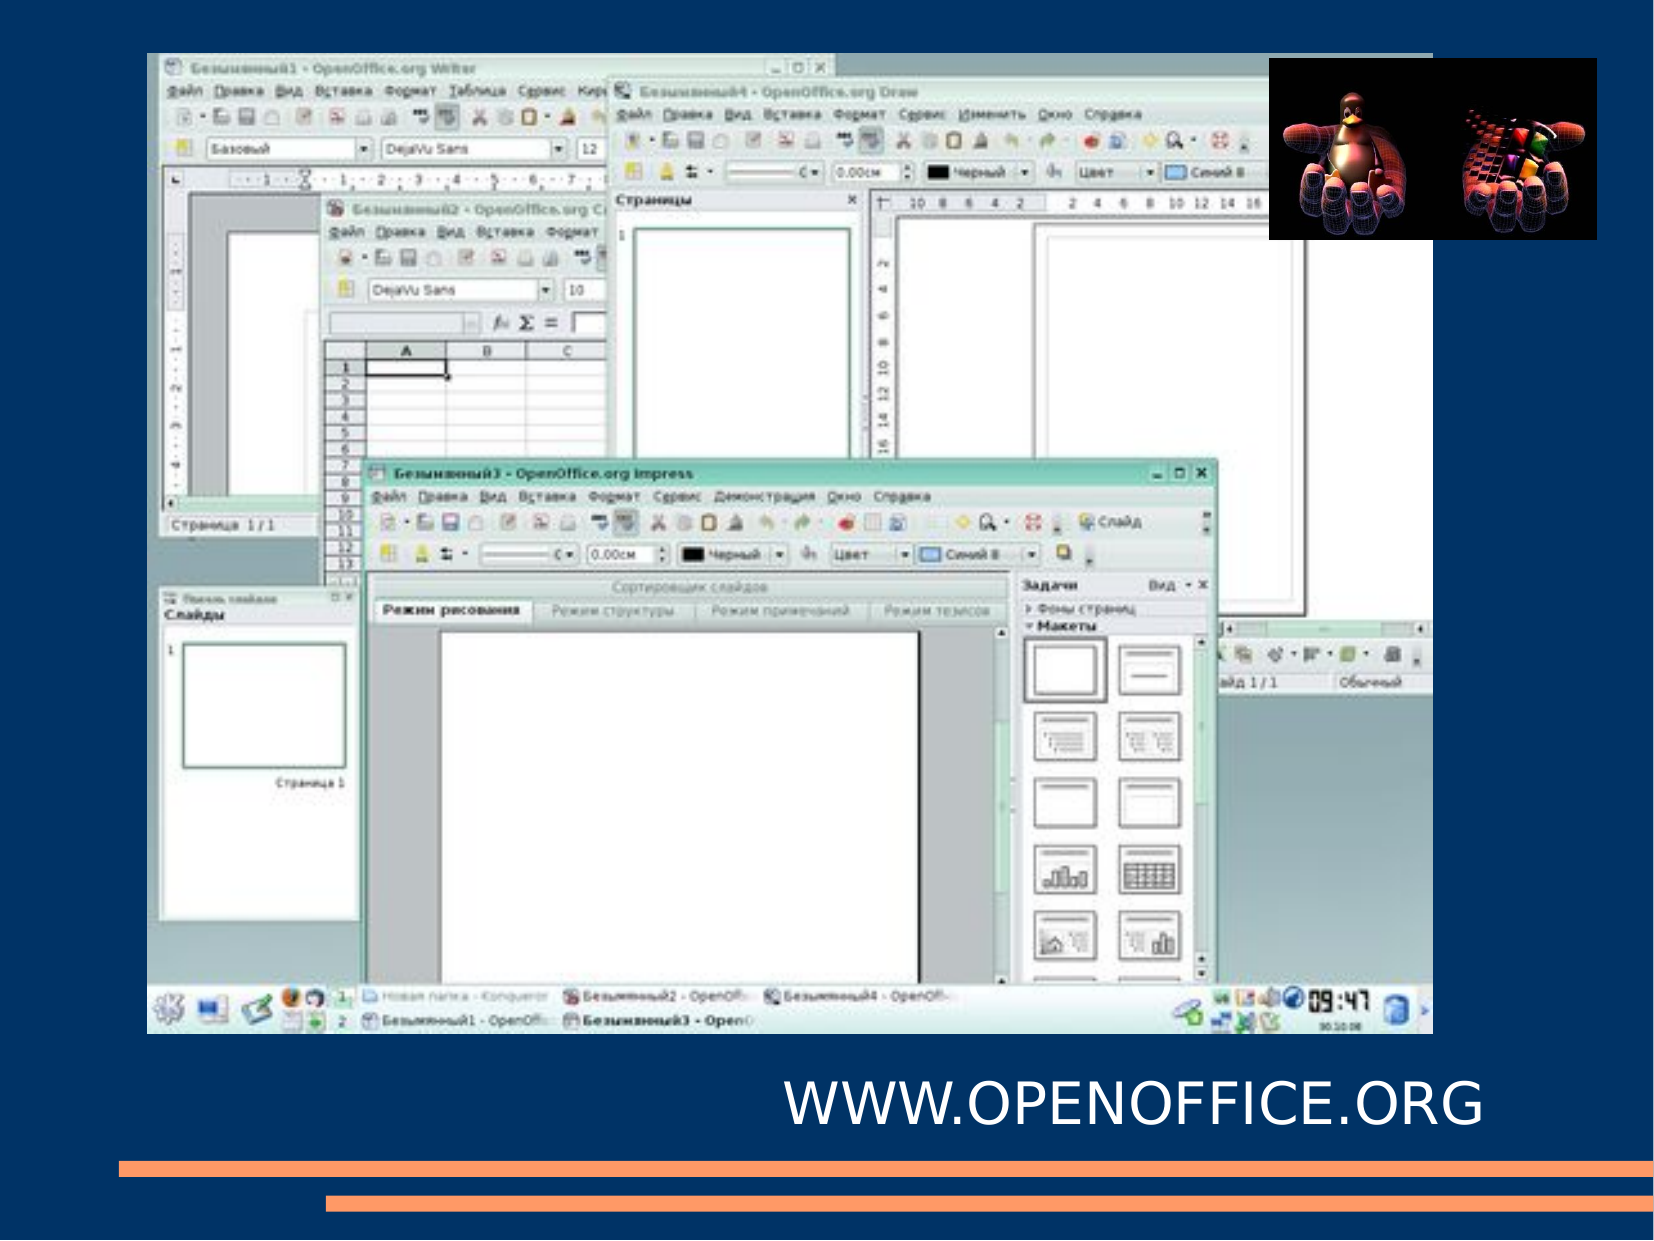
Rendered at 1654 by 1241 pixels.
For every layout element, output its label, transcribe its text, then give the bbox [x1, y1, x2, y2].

picture [147, 53, 1597, 1034]
text_box WWW.OPENOFFICE.ORG [767, 1062, 1625, 1146]
